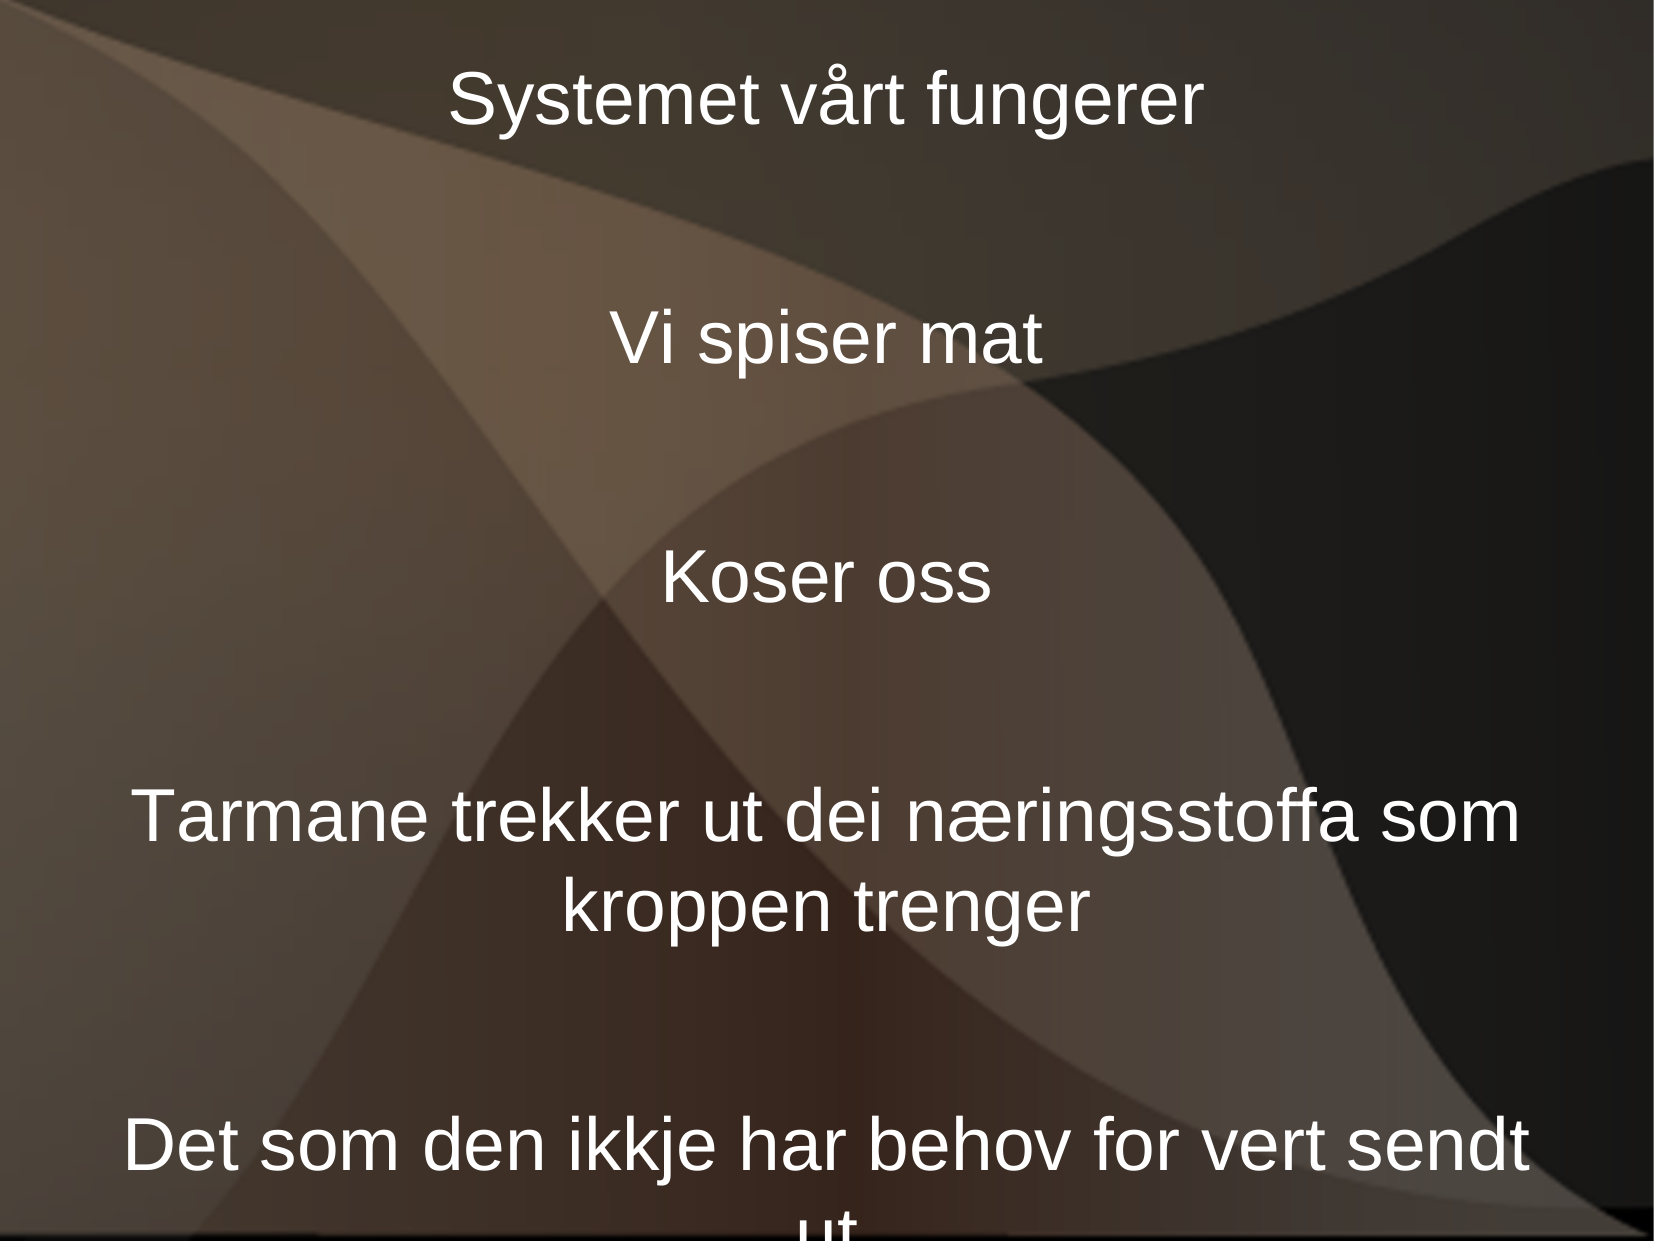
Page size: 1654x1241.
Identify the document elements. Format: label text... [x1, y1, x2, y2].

subtitle Systemet vårt fungerer Vi spiser mat Koser oss Tarmane trekker ut dei næringsstoffa som kroppen trenger Det som den ikkje har behov for vert sendt ut [82, 49, 1571, 1109]
